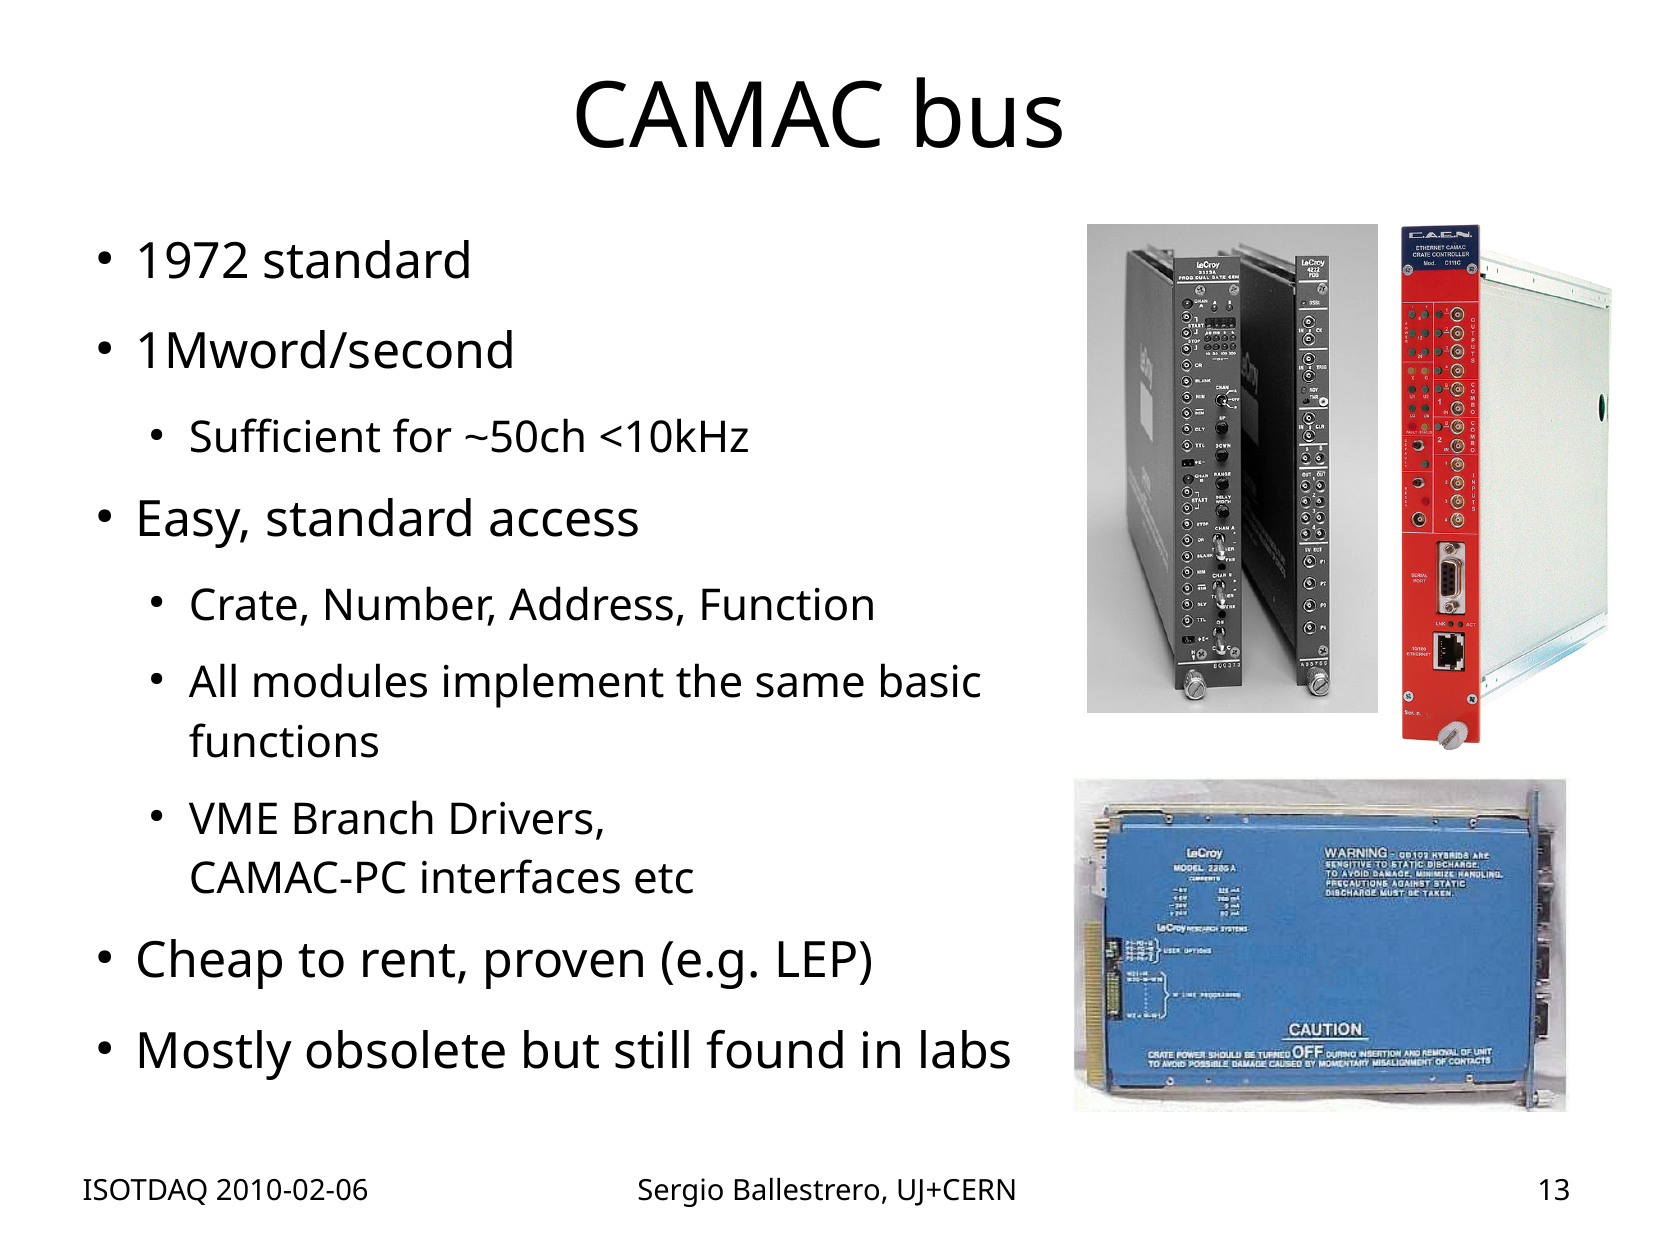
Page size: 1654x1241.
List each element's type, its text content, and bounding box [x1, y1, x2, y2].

picture [1401, 224, 1613, 751]
picture [1087, 224, 1378, 713]
list 1972 standard 1Mword/second Sufficient for ~50ch <10kHz Easy, standard access Crate, Number, Address, Function All modules implement the same basic functions VME Branch Drivers, CAMAC-PC interfaces etc Cheap to rent, proven (e.g. LEP) Mostly obsolete but still found in labs [82, 225, 1088, 1088]
picture [1073, 777, 1570, 1112]
title CAMAC bus [75, 37, 1564, 188]
